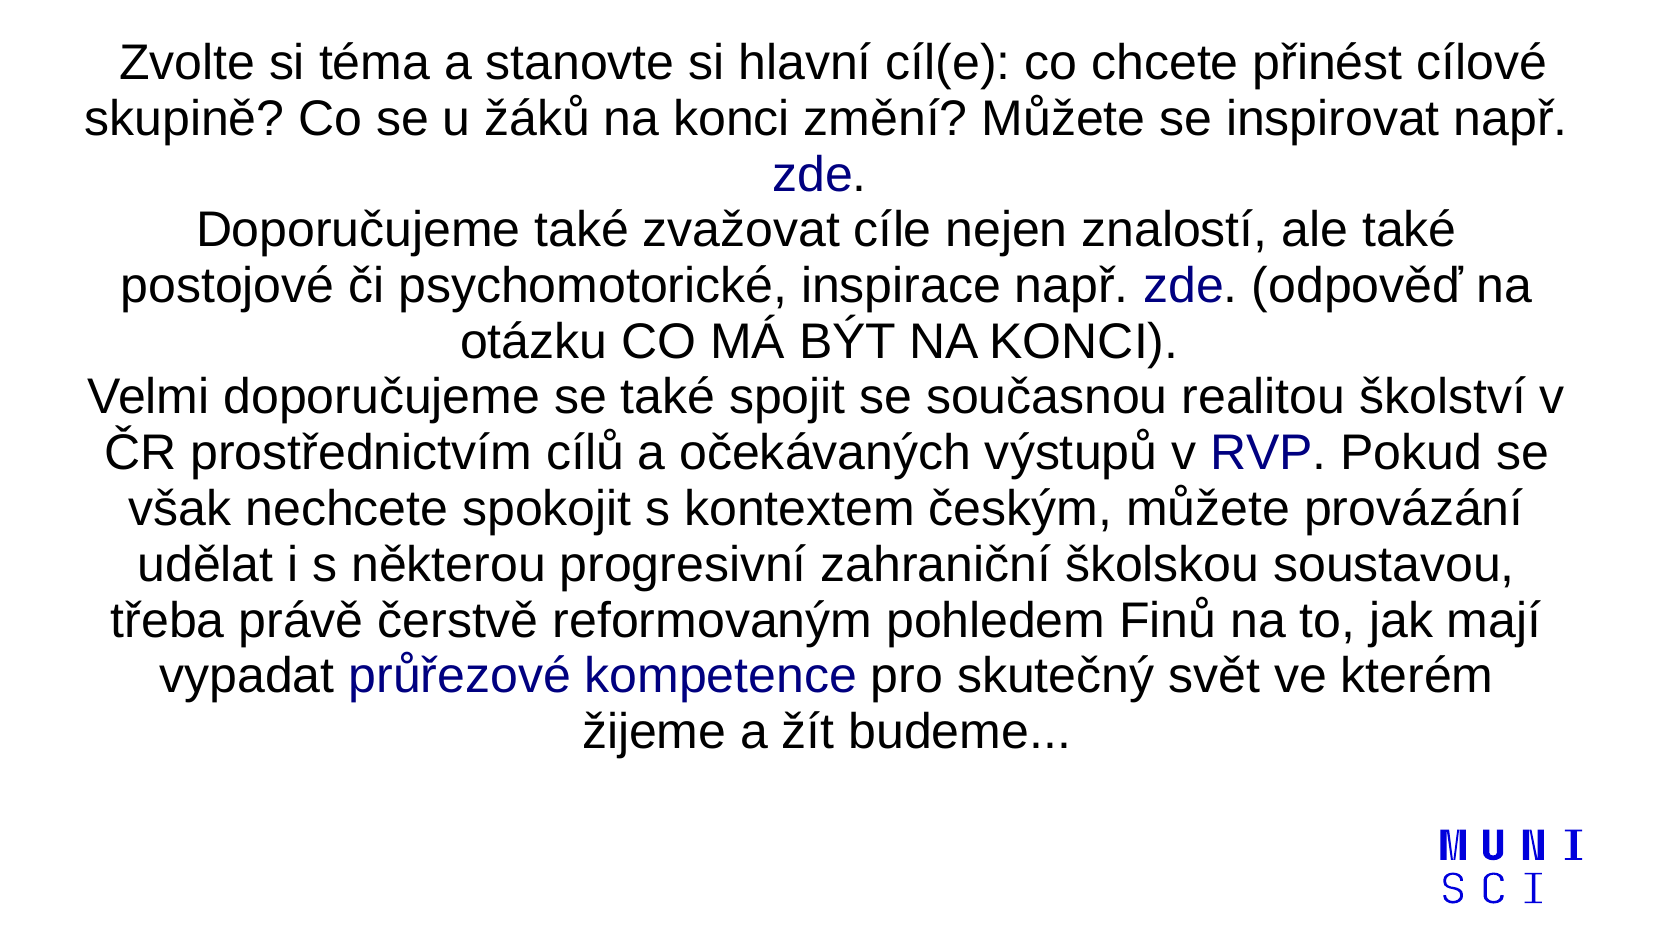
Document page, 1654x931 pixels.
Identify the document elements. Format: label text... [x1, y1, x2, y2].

subtitle Zvolte si téma a stanovte si hlavní cíl(e): co chcete přinést cílové skupině? Co se u žáků na konci změní? Můžete se inspirovat např. zde. Doporučujeme také zvažovat cíle nejen znalostí, ale také postojové či psychomotorické, inspirace např. zde. (odpověď na otázku CO MÁ BÝT NA KONCI). Velmi doporučujeme se také spojit se současnou realitou školství v ČR prostřednictvím cílů a očekávaných výstupů v RVP. Pokud se však nechcete spokojit s kontextem českým, můžete provázání udělat i s některou progresivní zahraniční školskou soustavou, třeba právě čerstvě reformovaným pohledem Finů na to, jak mají vypadat průřezové kompetence pro skutečný svět ve kterém žijeme a žít budeme... [82, 34, 1571, 760]
